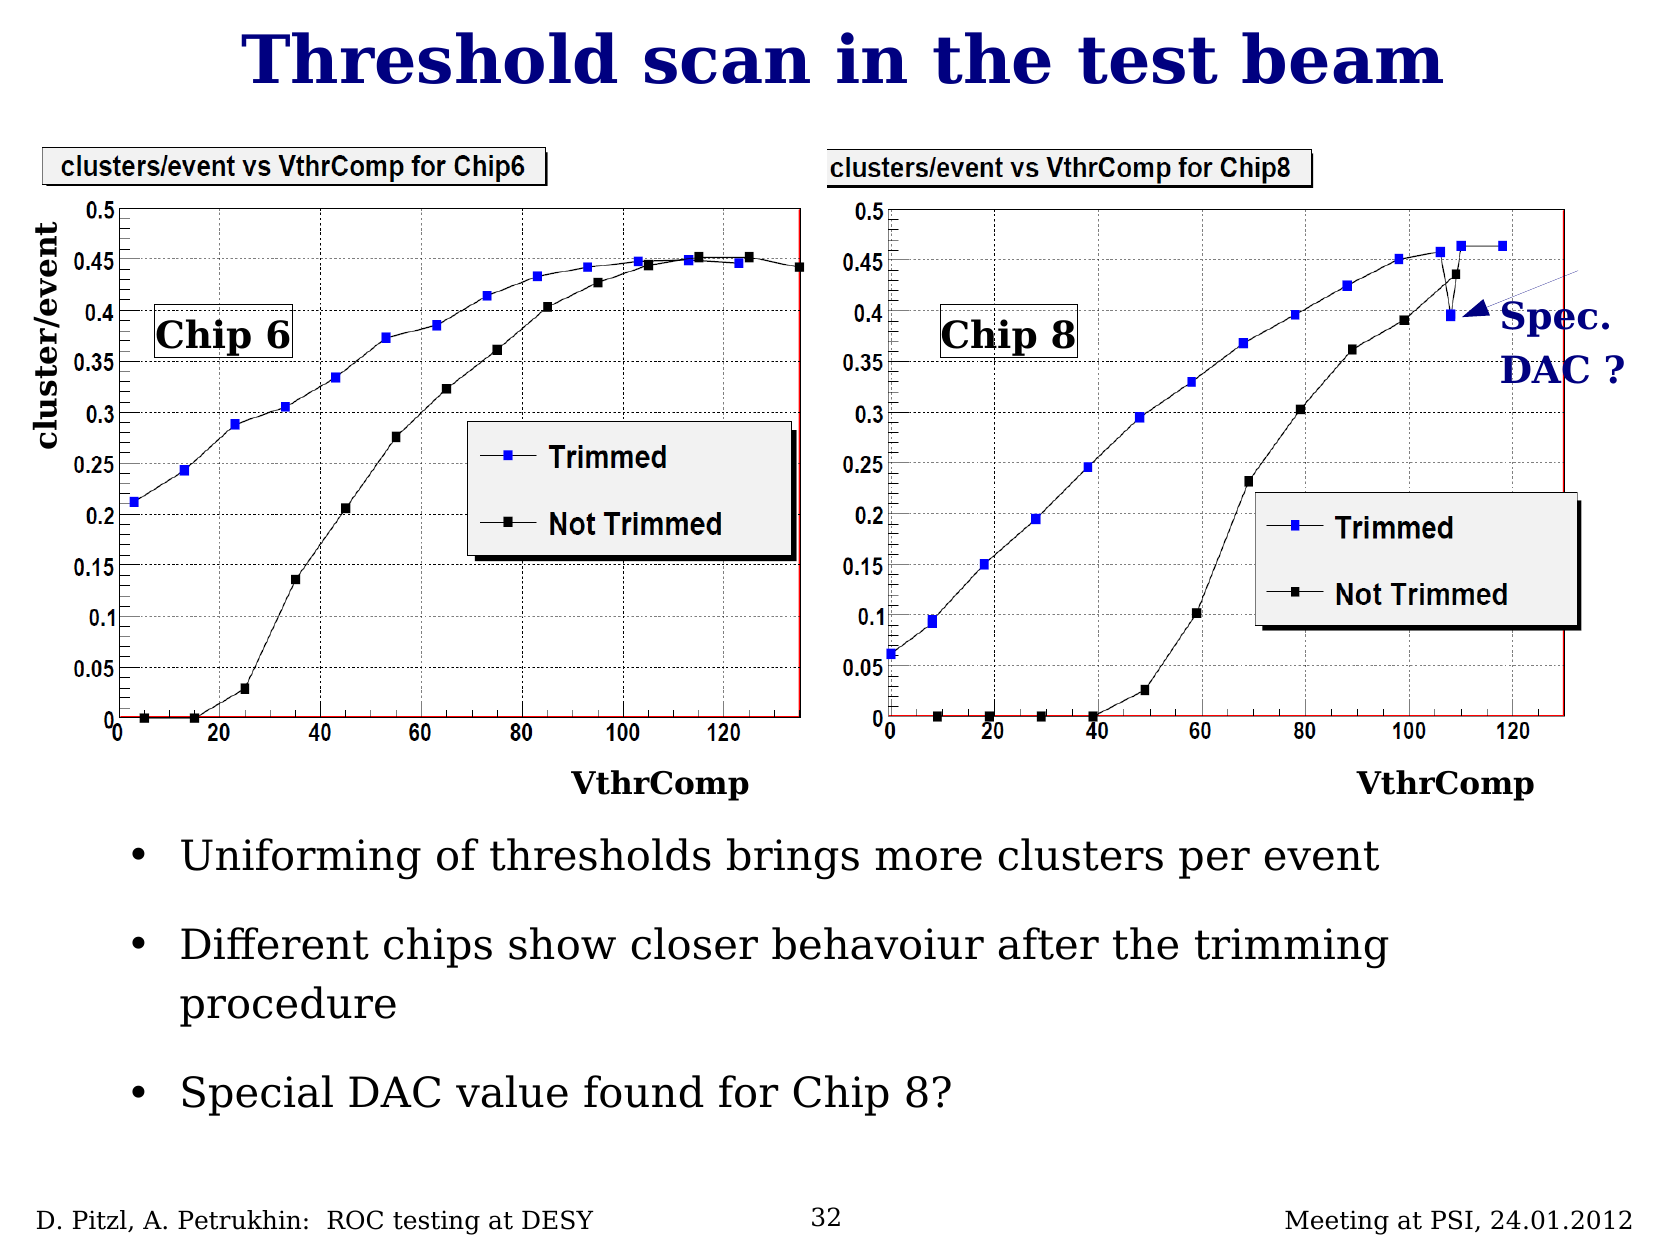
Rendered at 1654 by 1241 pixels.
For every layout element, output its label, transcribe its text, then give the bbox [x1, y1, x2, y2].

text_box VthrComp [1343, 749, 1536, 794]
picture [39, 126, 1595, 762]
text_box Chip 6 [154, 304, 293, 358]
list Uniforming of thresholds brings more clusters per event Different chips show closer behavoiur after the trimming procedure Special DAC value found for Chip 8? [126, 820, 1512, 1107]
text_box VthrComp [558, 749, 750, 794]
text_box cluster/event [19, 221, 56, 451]
text_box Threshold scan in the test beam [76, 20, 1612, 100]
text_box Spec. DAC ? [1499, 284, 1627, 383]
text_box Chip 8 [940, 304, 1078, 358]
